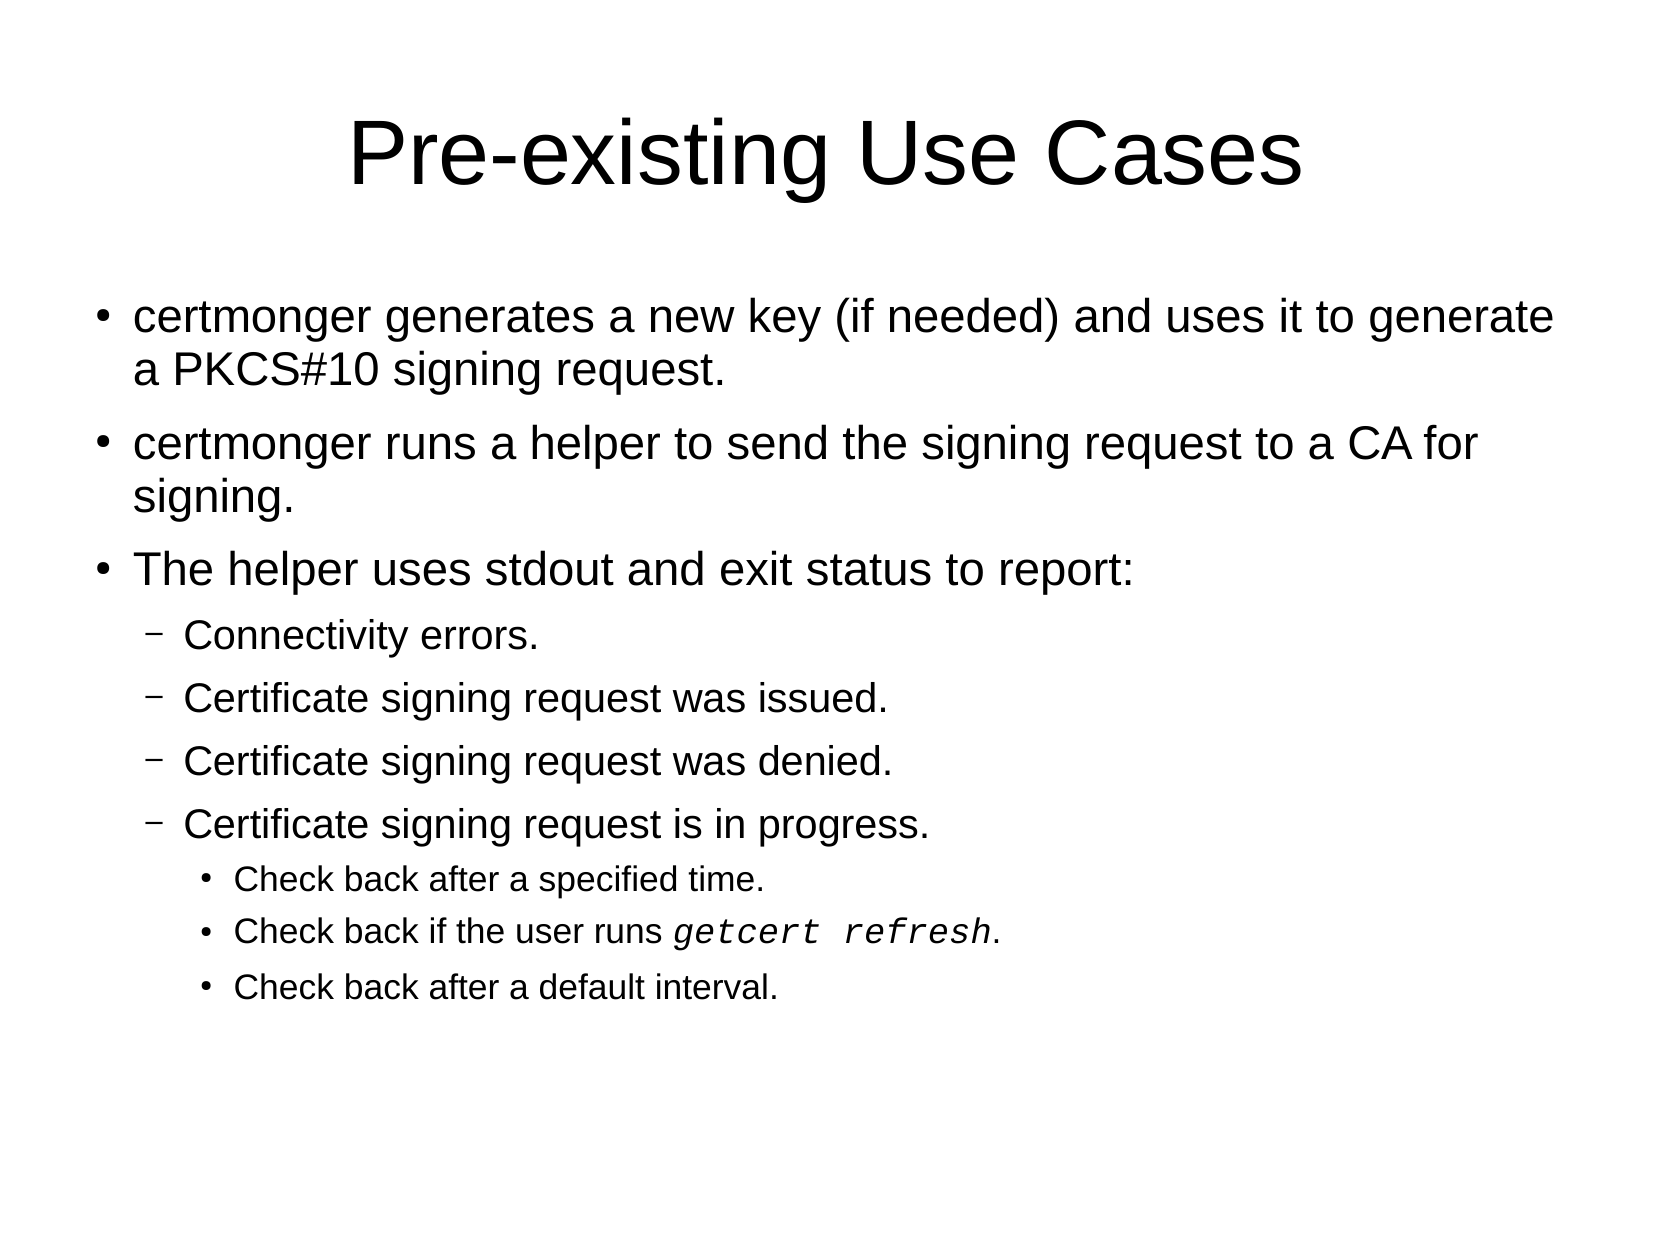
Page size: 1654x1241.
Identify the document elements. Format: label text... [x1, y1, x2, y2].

title Pre-existing Use Cases [82, 49, 1571, 257]
list certmonger generates a new key (if needed) and uses it to generate a PKCS#10 signing request. certmonger runs a helper to send the signing request to a CA for signing. The helper uses stdout and exit status to report: Connectivity errors. Certificate signing request was issued. Certificate signing request was denied. Certificate signing request is in progress. Check back after a specified time. Check back if the user runs getcert refresh. Check back after a default interval. [82, 290, 1571, 1010]
